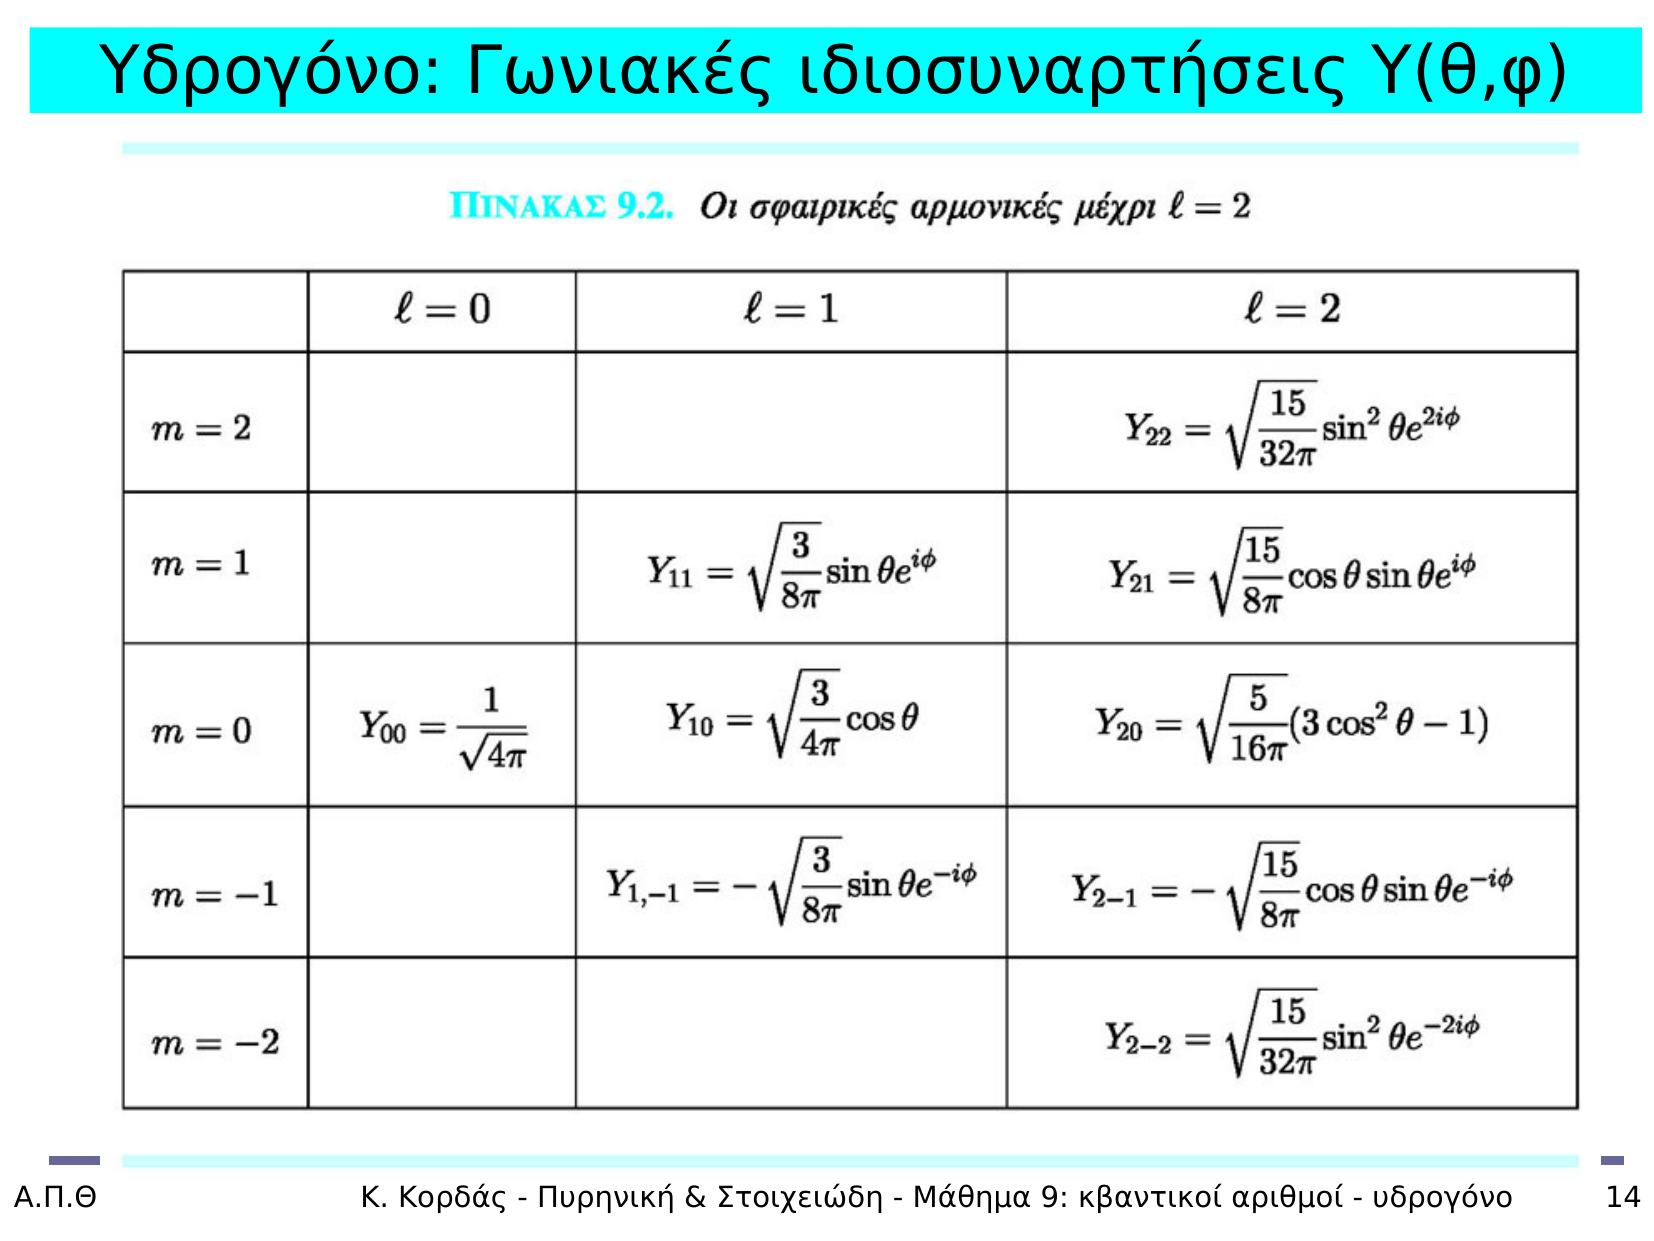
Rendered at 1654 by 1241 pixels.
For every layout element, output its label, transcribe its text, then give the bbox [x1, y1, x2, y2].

picture [100, 127, 1601, 1181]
title Yδρογόνο: Γωνιακές ιδιοσυναρτήσεις Υ(θ,φ) [29, 27, 1643, 114]
